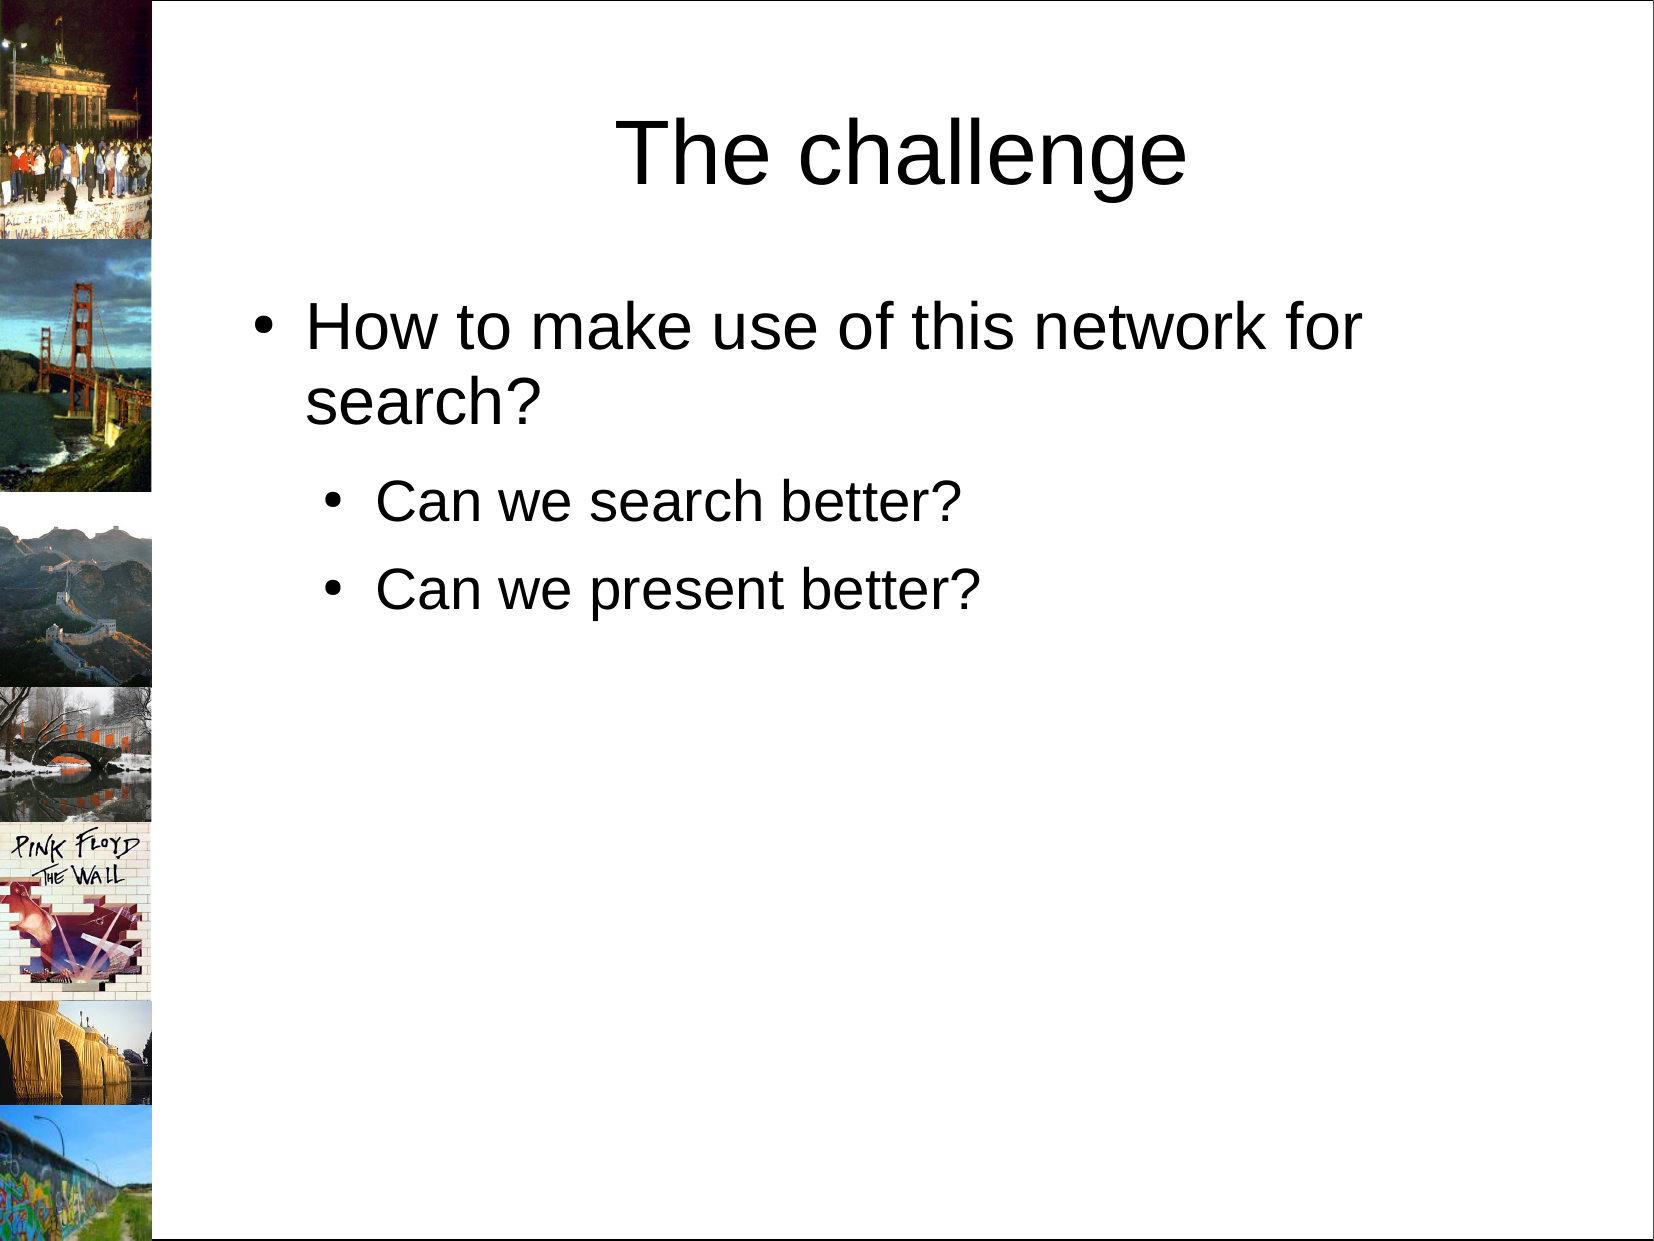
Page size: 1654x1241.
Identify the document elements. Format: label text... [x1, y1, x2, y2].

picture [0, 0, 152, 1241]
title The challenge [234, 23, 1571, 283]
list How to make use of this network for search? Can we search better? Can we present better? [234, 289, 1571, 1108]
